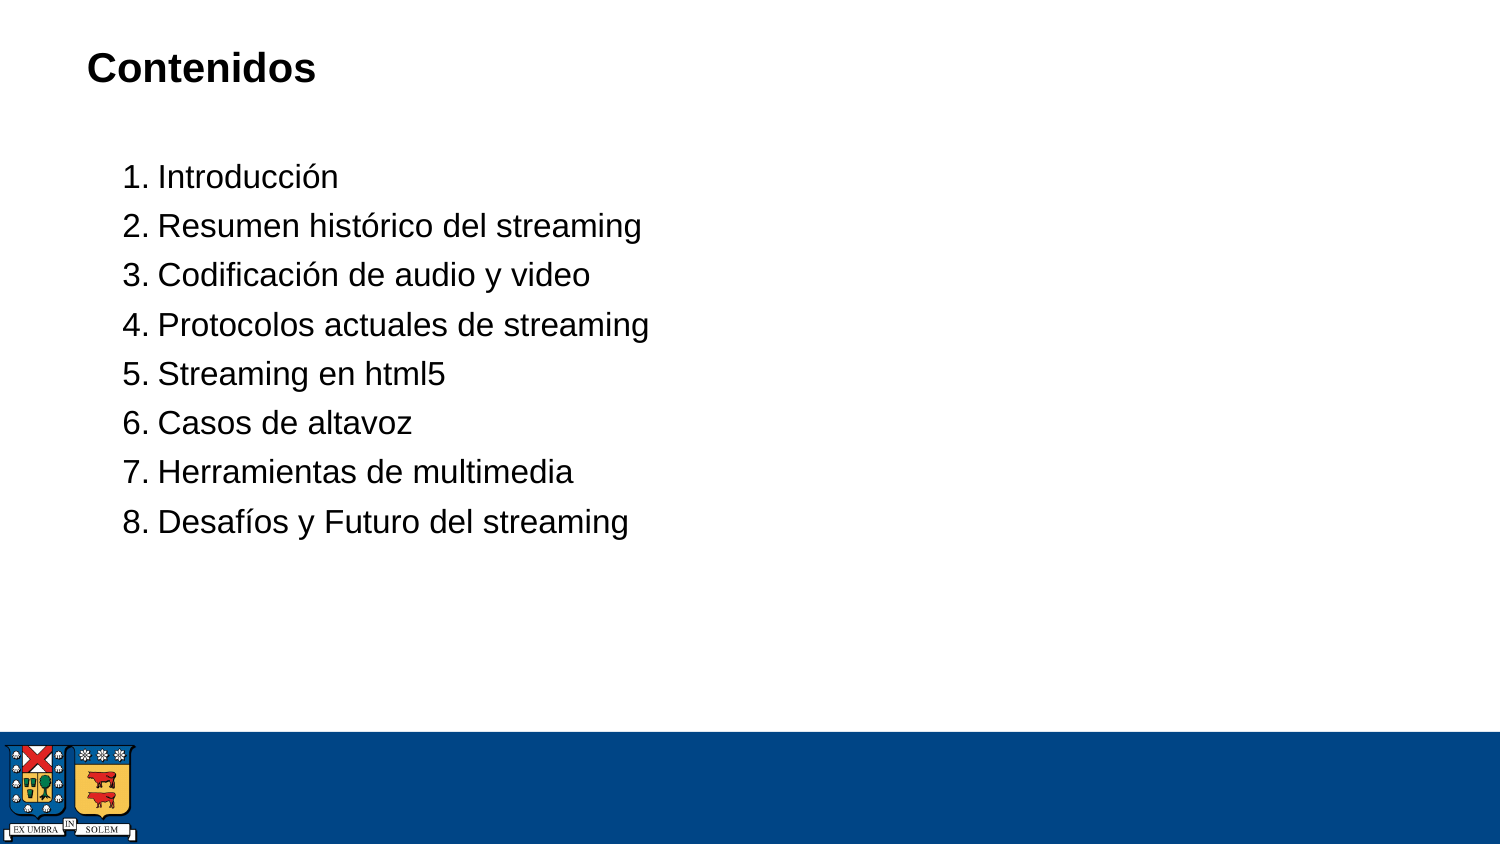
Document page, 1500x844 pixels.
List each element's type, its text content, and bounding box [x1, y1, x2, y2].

text_box Contenidos Introducción Resumen histórico del streaming Codificación de audio y video Protocolos actuales de streaming Streaming en html5 Casos de altavoz Herramientas de multimedia Desafíos y Futuro del streaming [75, 35, 1016, 593]
picture [2, 732, 139, 844]
